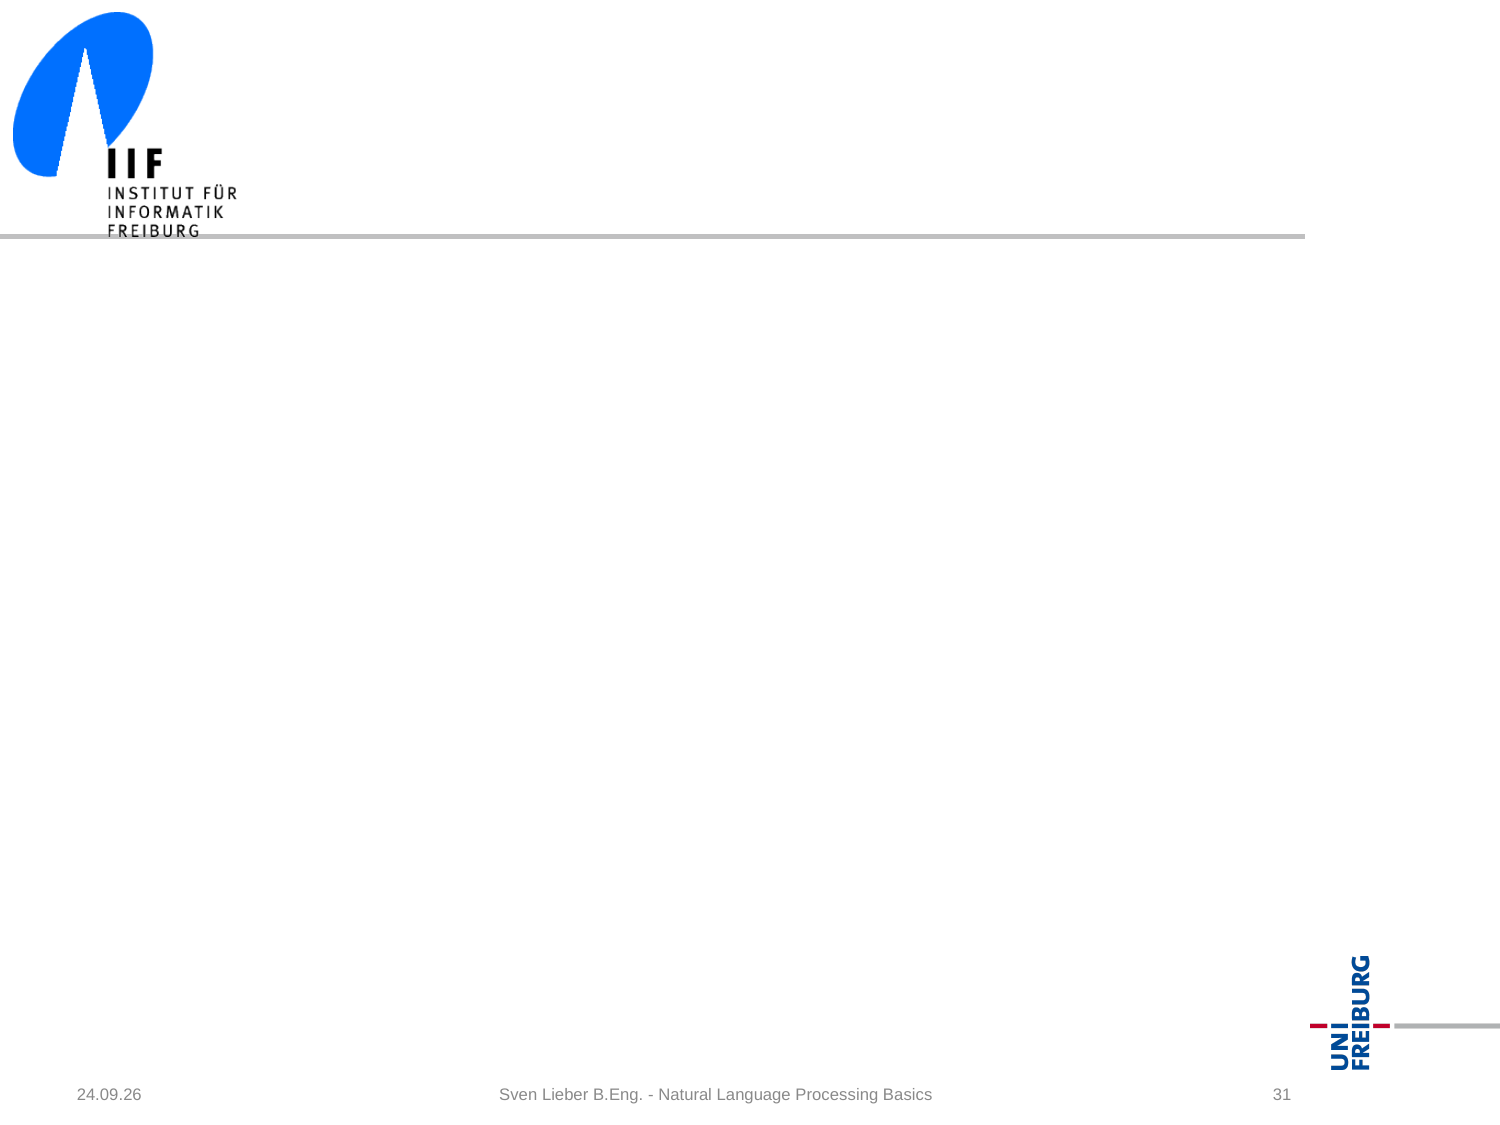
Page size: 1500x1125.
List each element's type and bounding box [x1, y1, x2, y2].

picture [1310, 956, 1500, 1070]
picture [13, 12, 237, 237]
